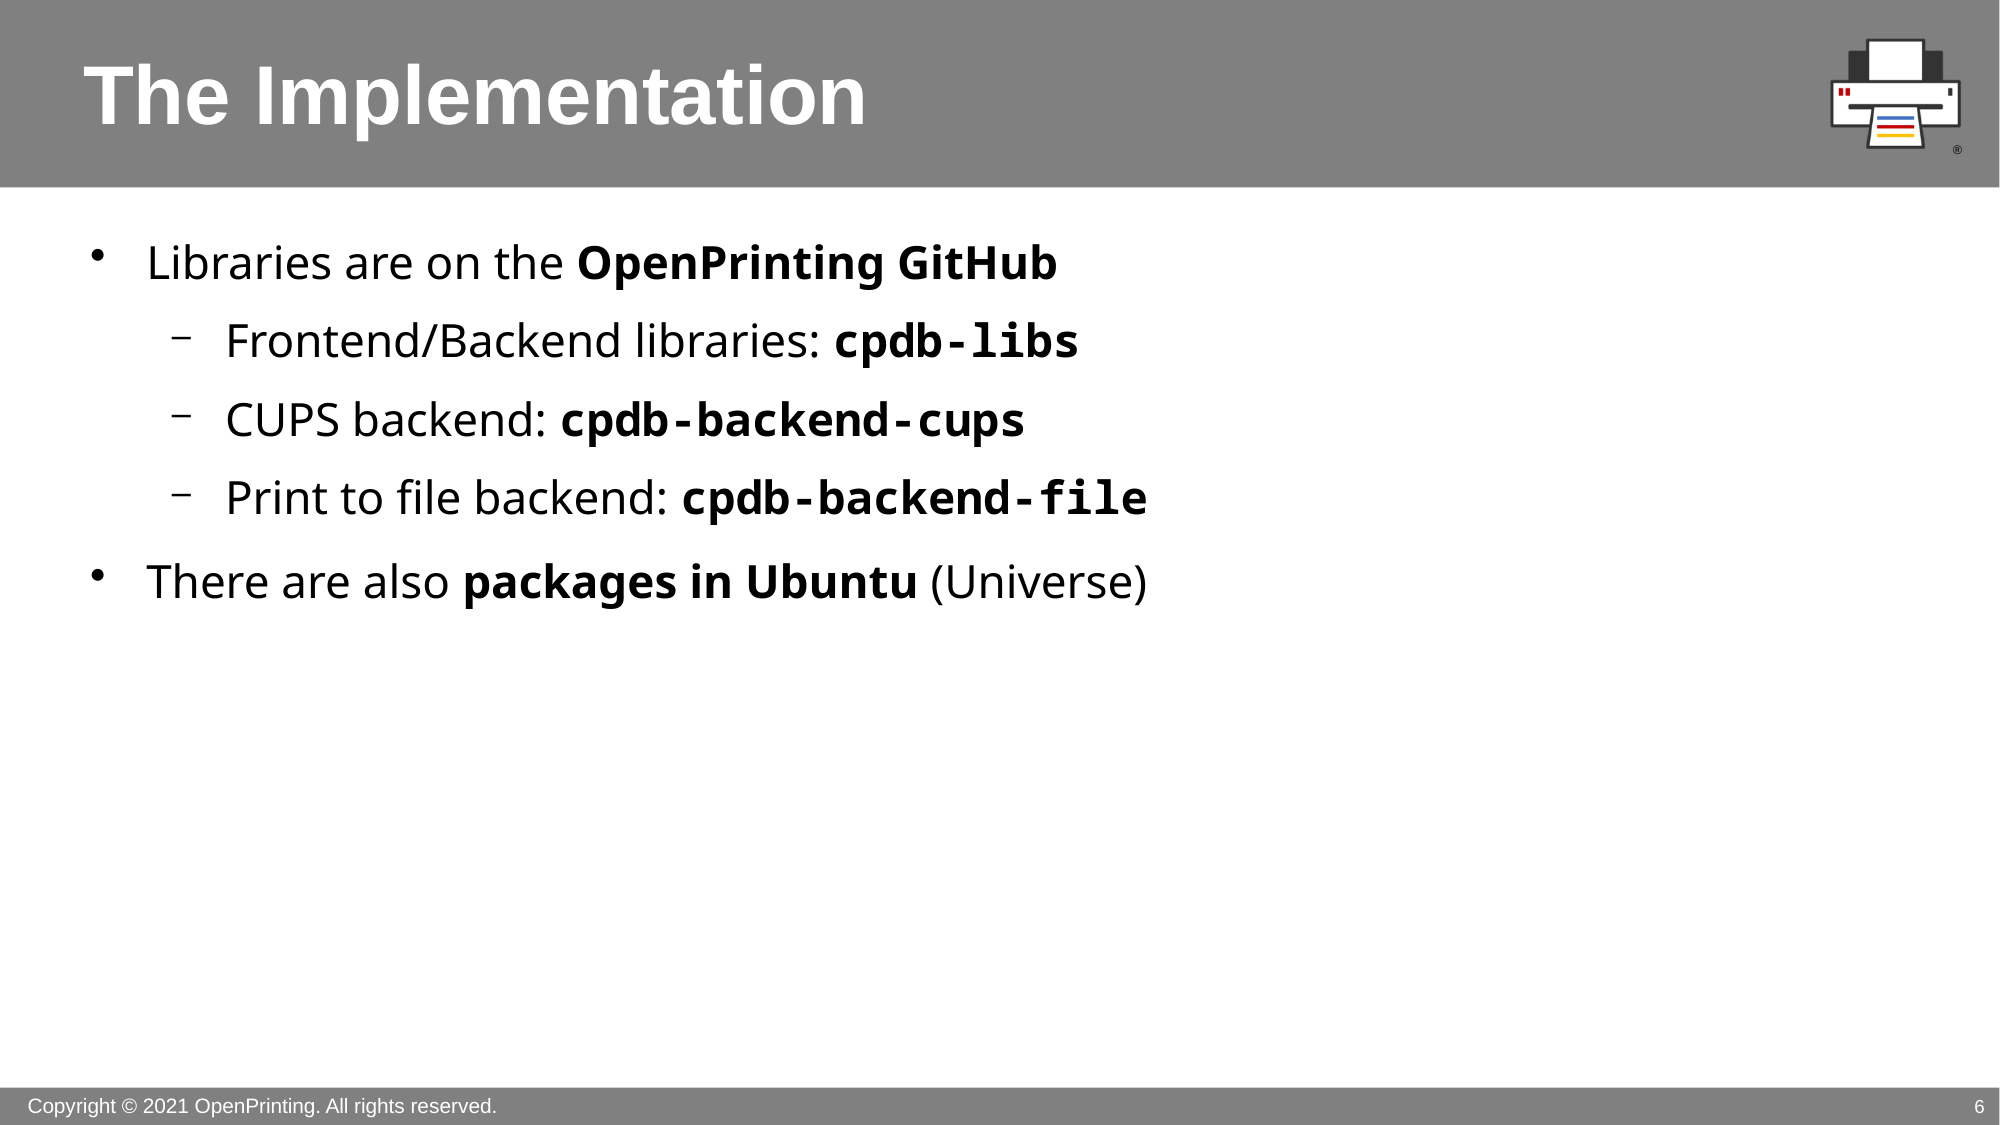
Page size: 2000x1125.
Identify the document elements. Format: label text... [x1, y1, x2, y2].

list Libraries are on the OpenPrinting GitHub Frontend/Backend libraries: cpdb-libs CUPS backend: cpdb-backend-cups Print to file backend: cpdb-backend-file There are also packages in Ubuntu (Universe) [75, 224, 1936, 1067]
title The Implementation [75, 7, 1786, 175]
picture [1825, 33, 1966, 154]
